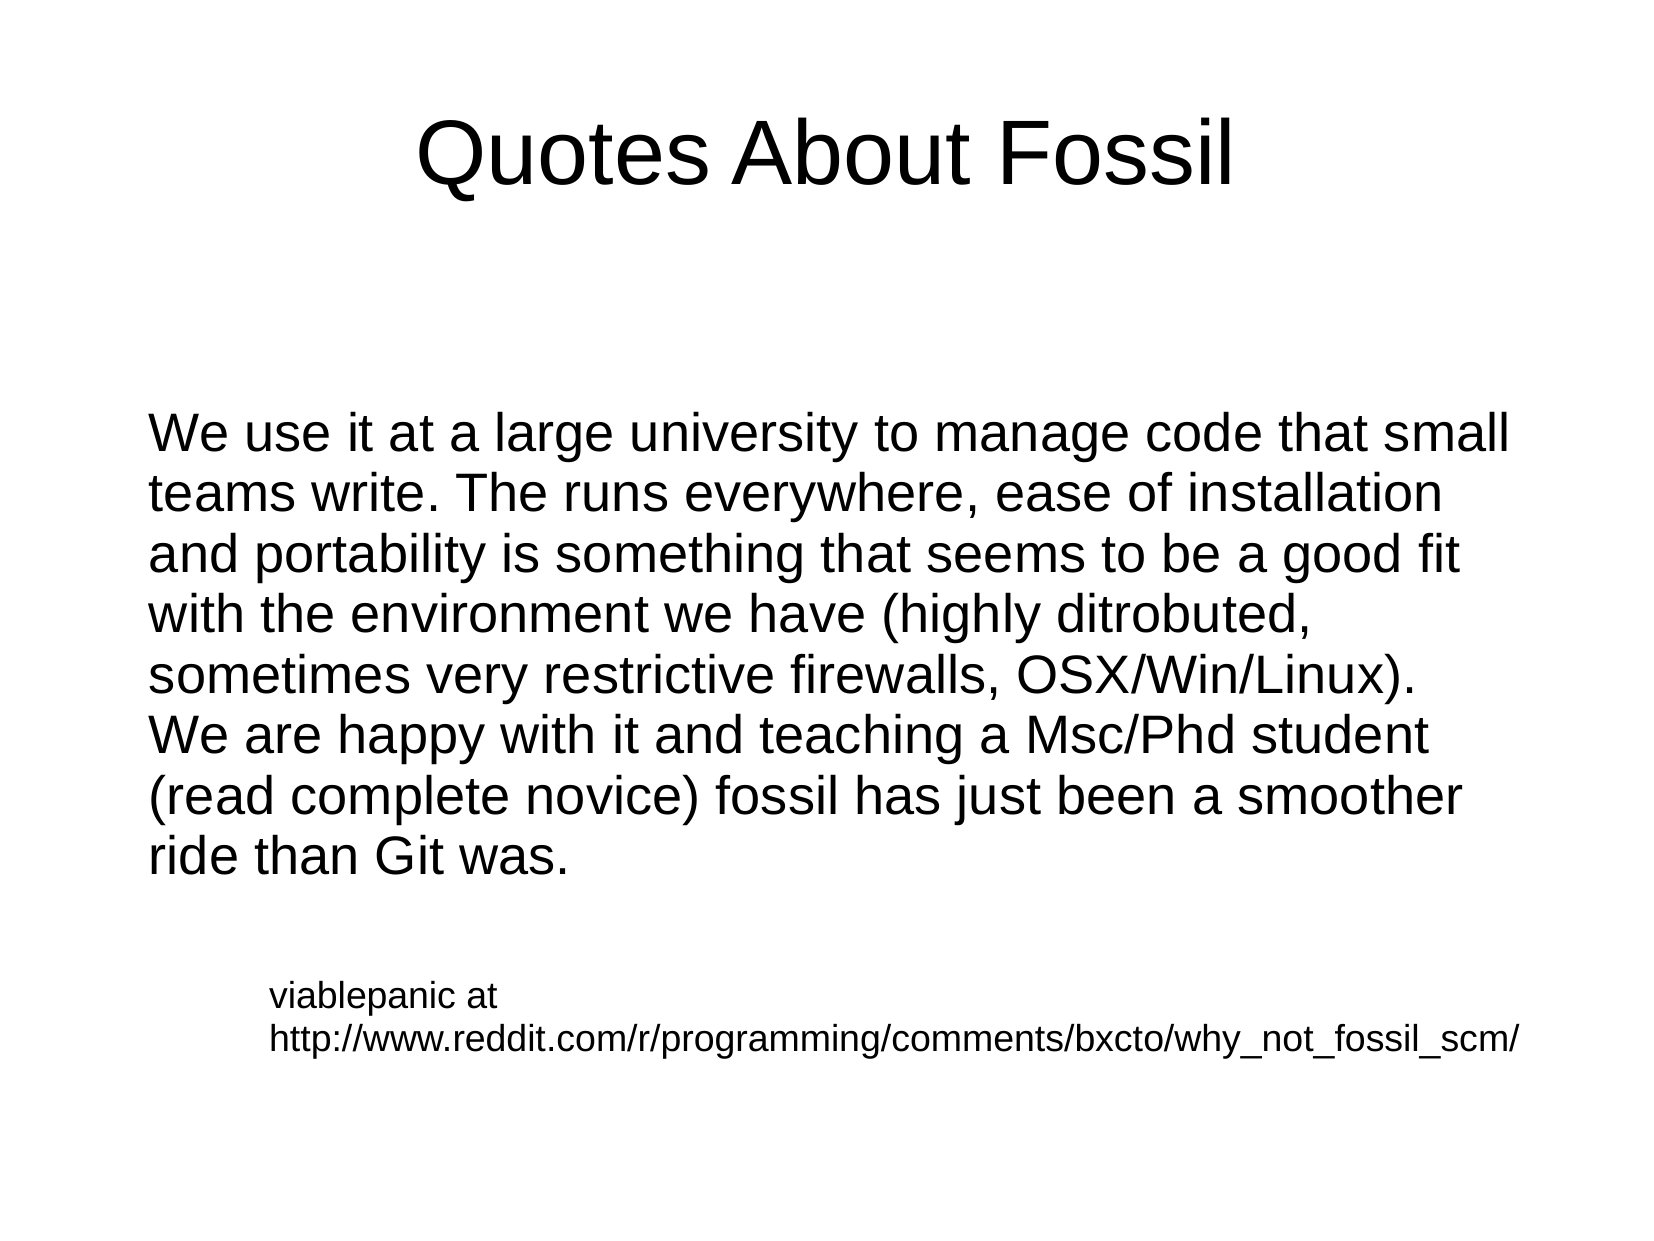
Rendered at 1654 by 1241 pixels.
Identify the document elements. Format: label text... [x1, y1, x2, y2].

text_box viablepanic at http://www.reddit.com/r/programming/comments/bxcto/why_not_fossil_scm/ [254, 967, 1537, 1069]
text_box We use it at a large university to manage code that small teams write. The runs everywhere, ease of installation and portability is something that seems to be a good fit with the environment we have (highly ditrobuted, sometimes very restrictive firewalls, OSX/Win/Linux). We are happy with it and teaching a Msc/Phd student (read complete novice) fossil has just been a smoother ride than Git was. [134, 394, 1524, 908]
title Quotes About Fossil [82, 49, 1571, 257]
